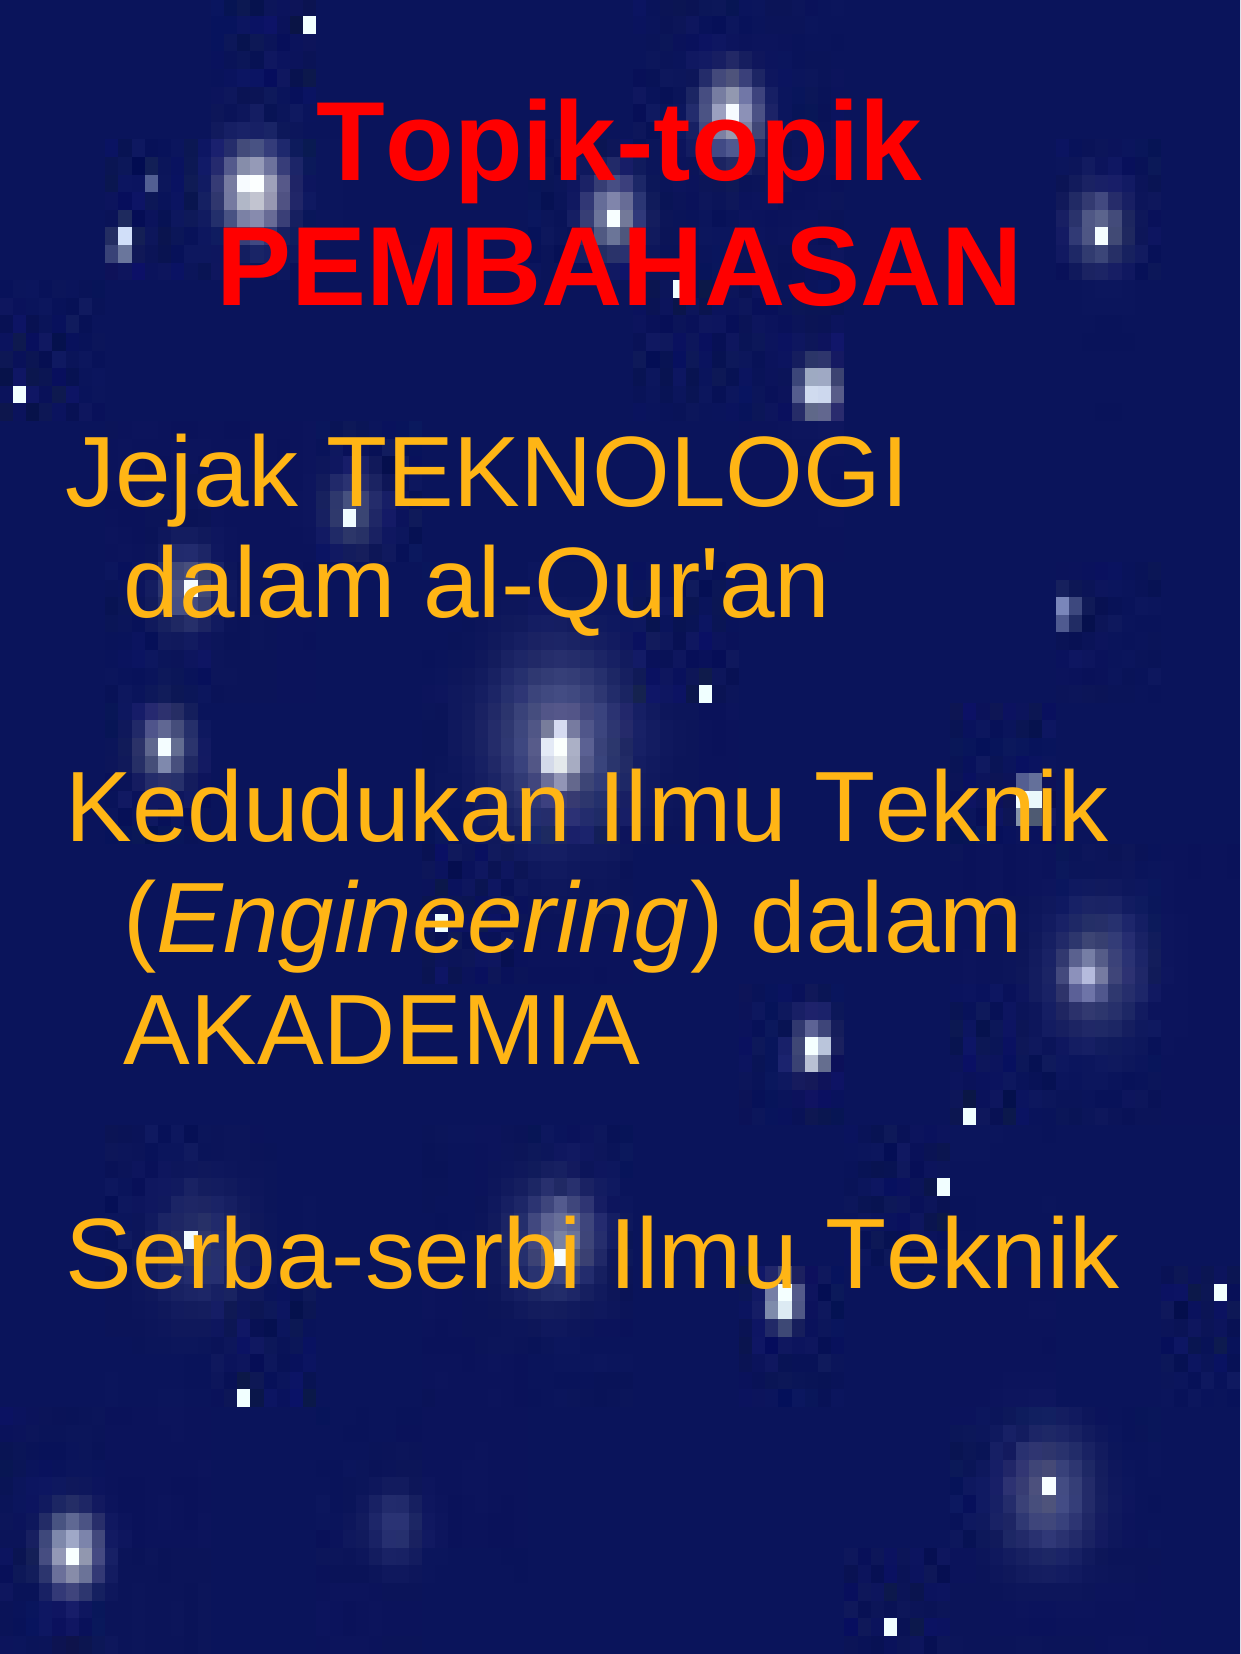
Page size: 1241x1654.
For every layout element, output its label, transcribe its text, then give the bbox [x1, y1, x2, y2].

title Topik-topik PEMBAHASAN [62, 73, 1179, 335]
picture [0, 0, 1241, 1654]
subtitle Jejak TEKNOLOGI dalam al-Qur'an Kedudukan Ilmu Teknik (Engineering) dalam AKADEMIA Serba-serbi Ilmu Teknik [65, 361, 1182, 1439]
